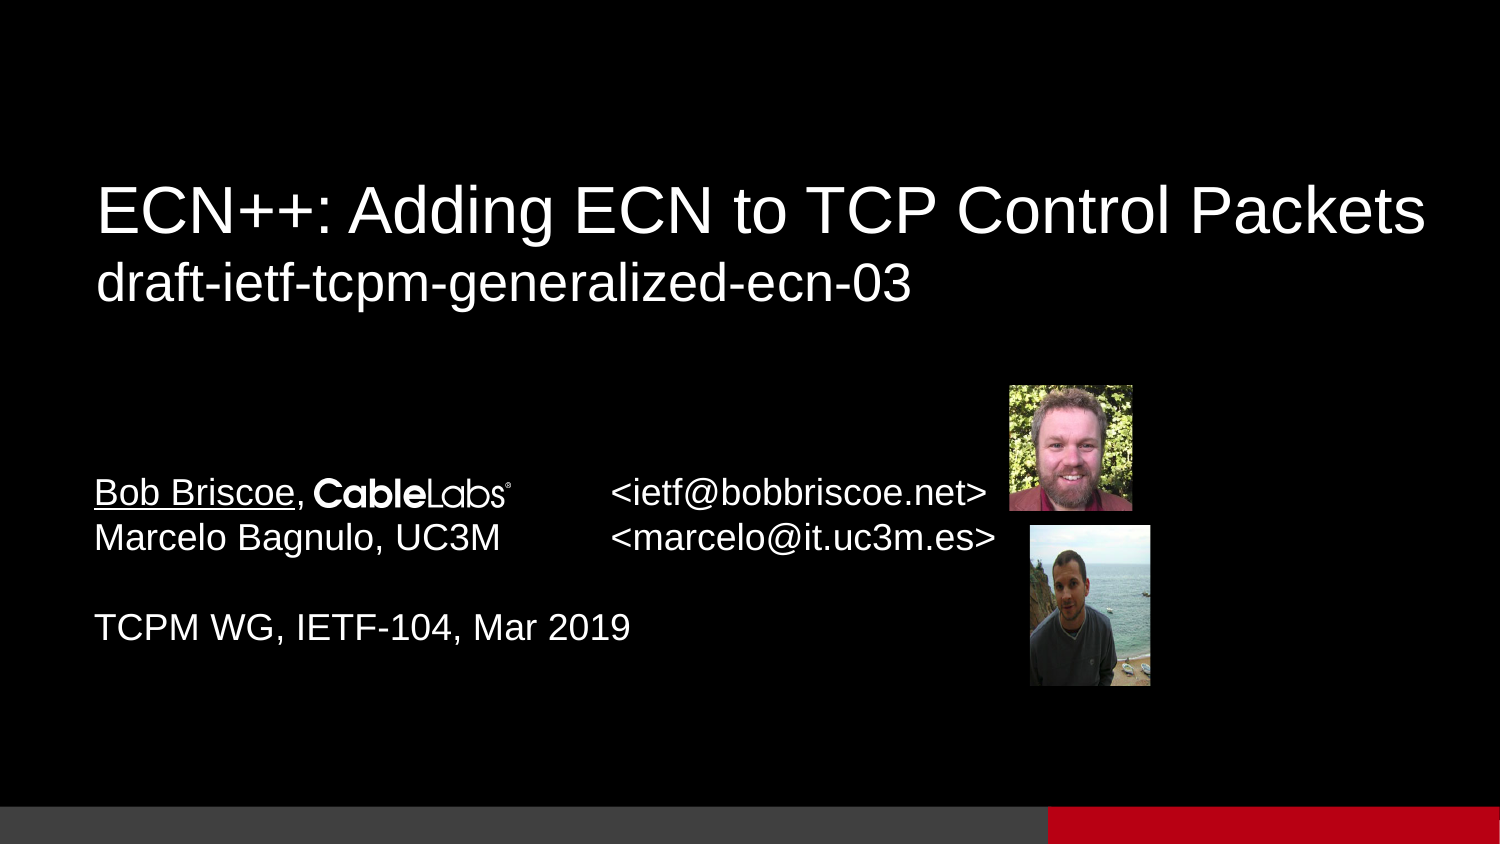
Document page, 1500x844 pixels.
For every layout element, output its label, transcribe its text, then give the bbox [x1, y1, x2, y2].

picture [314, 478, 511, 508]
text_box ECN++: Adding ECN to TCP Control Packets draft-ietf-tcpm-generalized-ecn-03 [81, 159, 1466, 433]
text_box Bob Briscoe, CableLabs <ietf@bobbriscoe.net> Marcelo Bagnulo, UC3M <marcelo@it.uc3m.es> TCPM WG, IETF-104, Mar 2019 [78, 460, 1341, 649]
picture [1009, 385, 1133, 511]
picture [1029, 525, 1151, 686]
